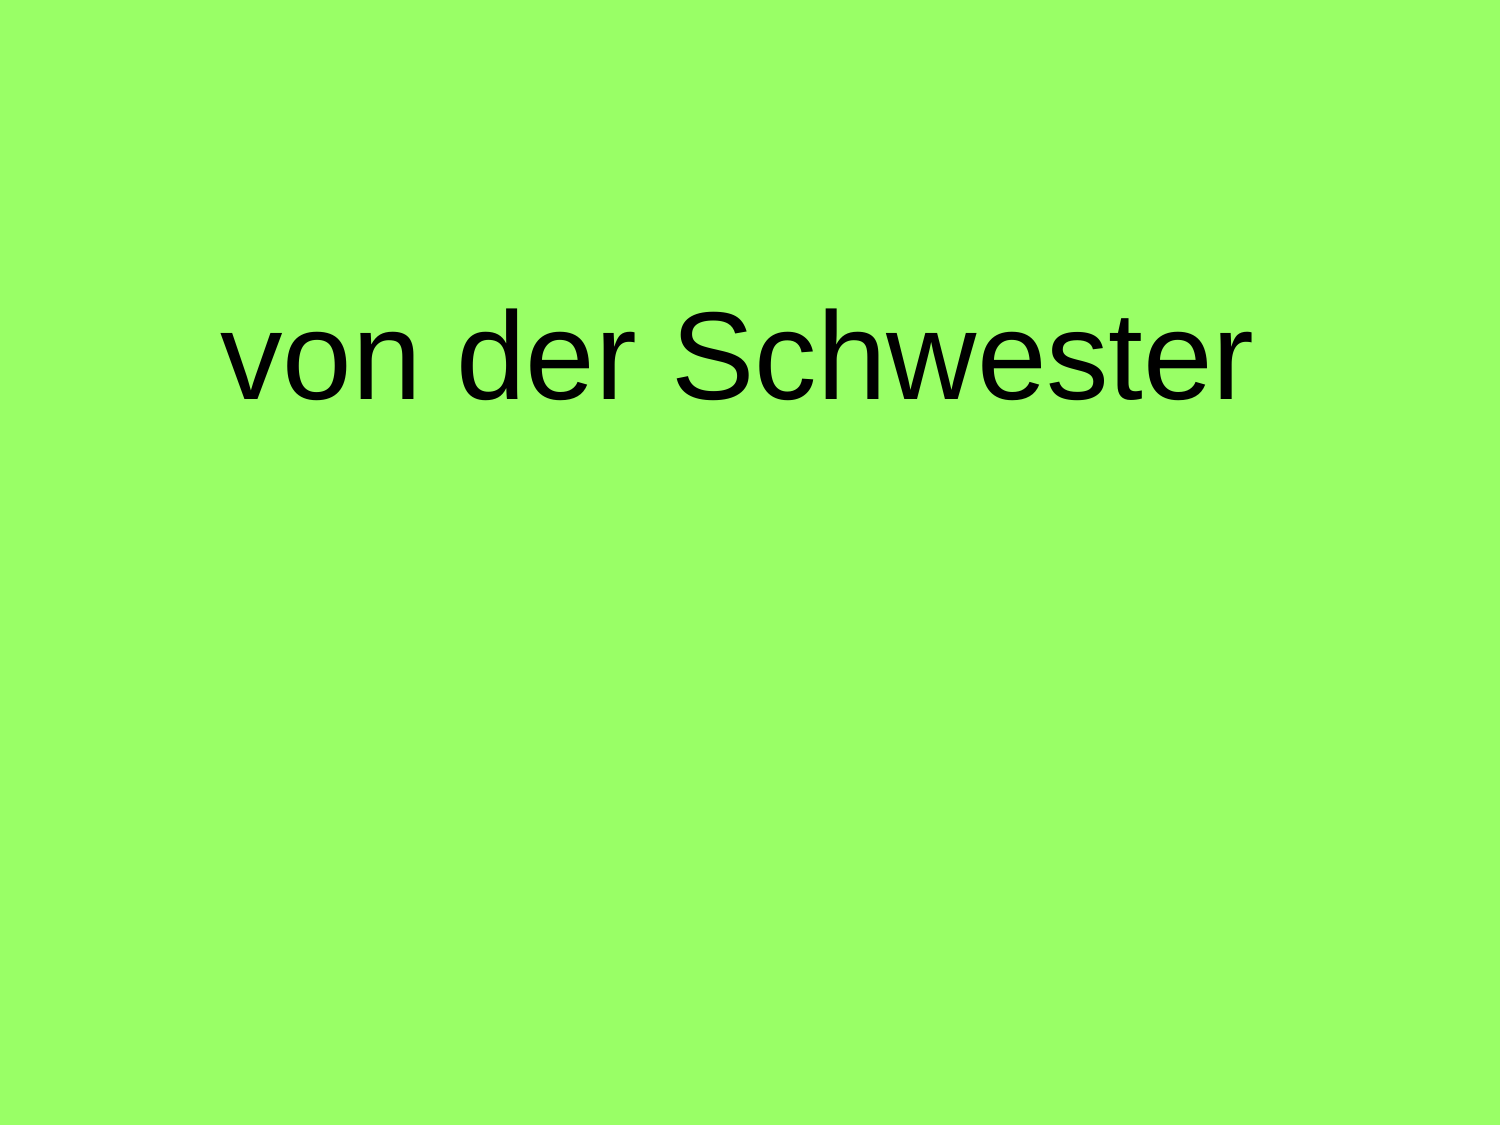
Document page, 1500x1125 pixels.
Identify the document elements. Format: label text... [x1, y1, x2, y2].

title von der Schwester [88, 160, 1388, 539]
